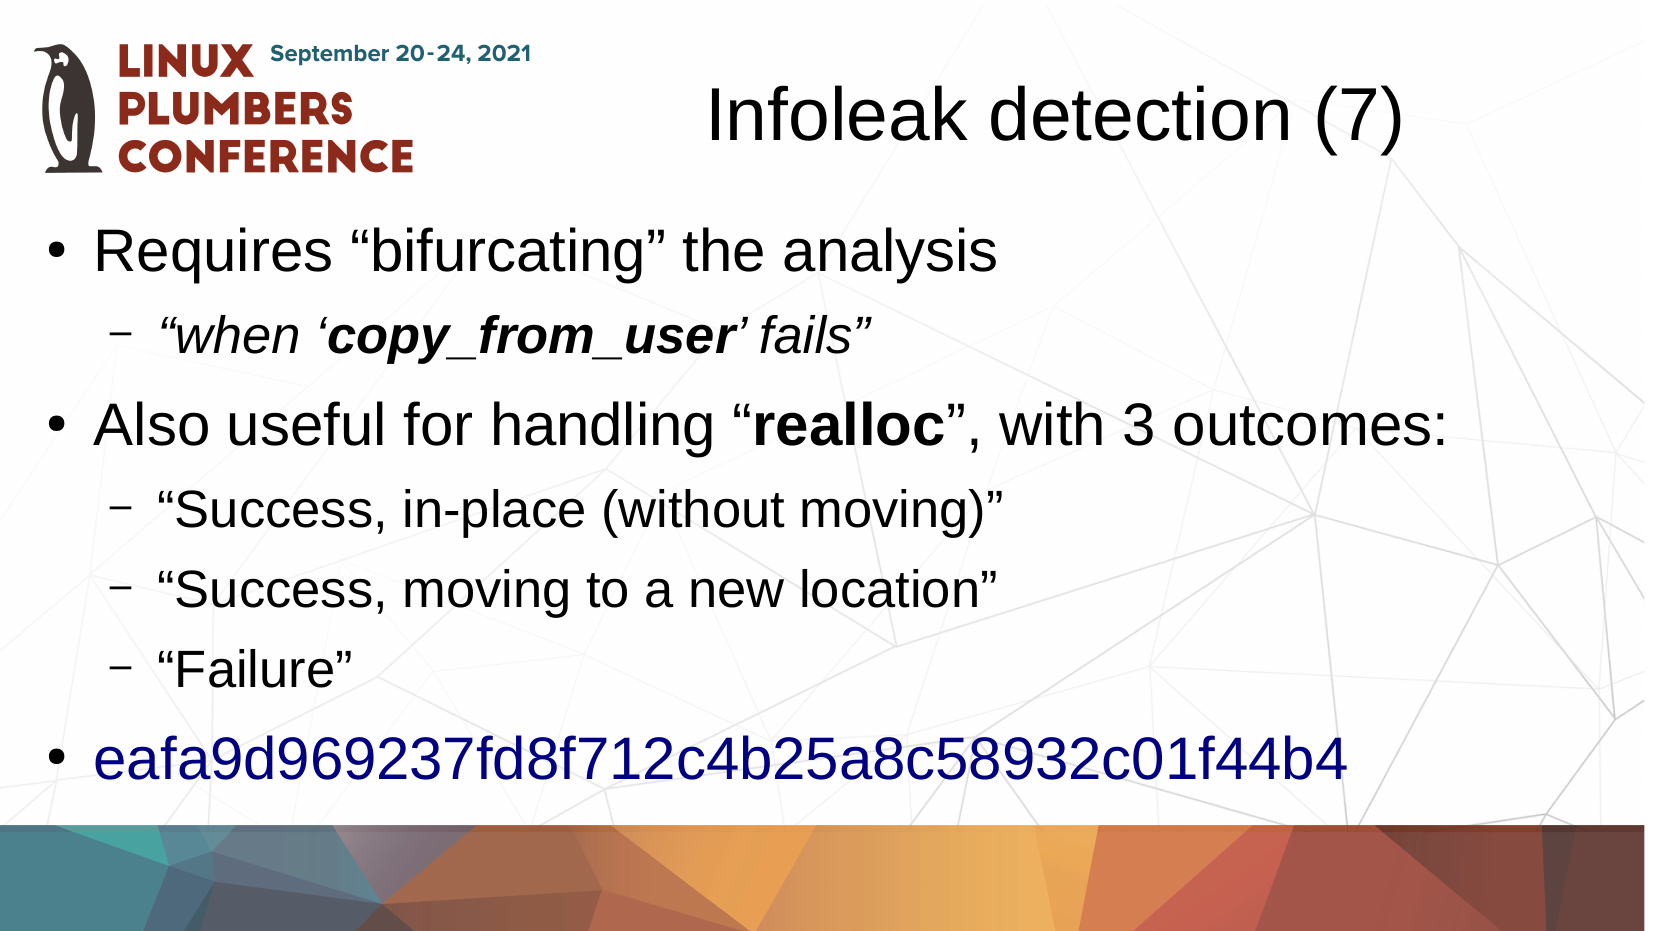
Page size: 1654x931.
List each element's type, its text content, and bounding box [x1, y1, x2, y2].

picture [0, 1, 1645, 931]
list Requires “bifurcating” the analysis “when ‘copy_from_user’ fails” Also useful for handling “realloc”, with 3 outcomes: “Success, in-place (without moving)” “Success, moving to a new location” “Failure” eafa9d969237fd8f712c4b25a8c58932c01f44b4 [30, 217, 1645, 796]
title Infoleak detection (7) [540, 37, 1571, 193]
